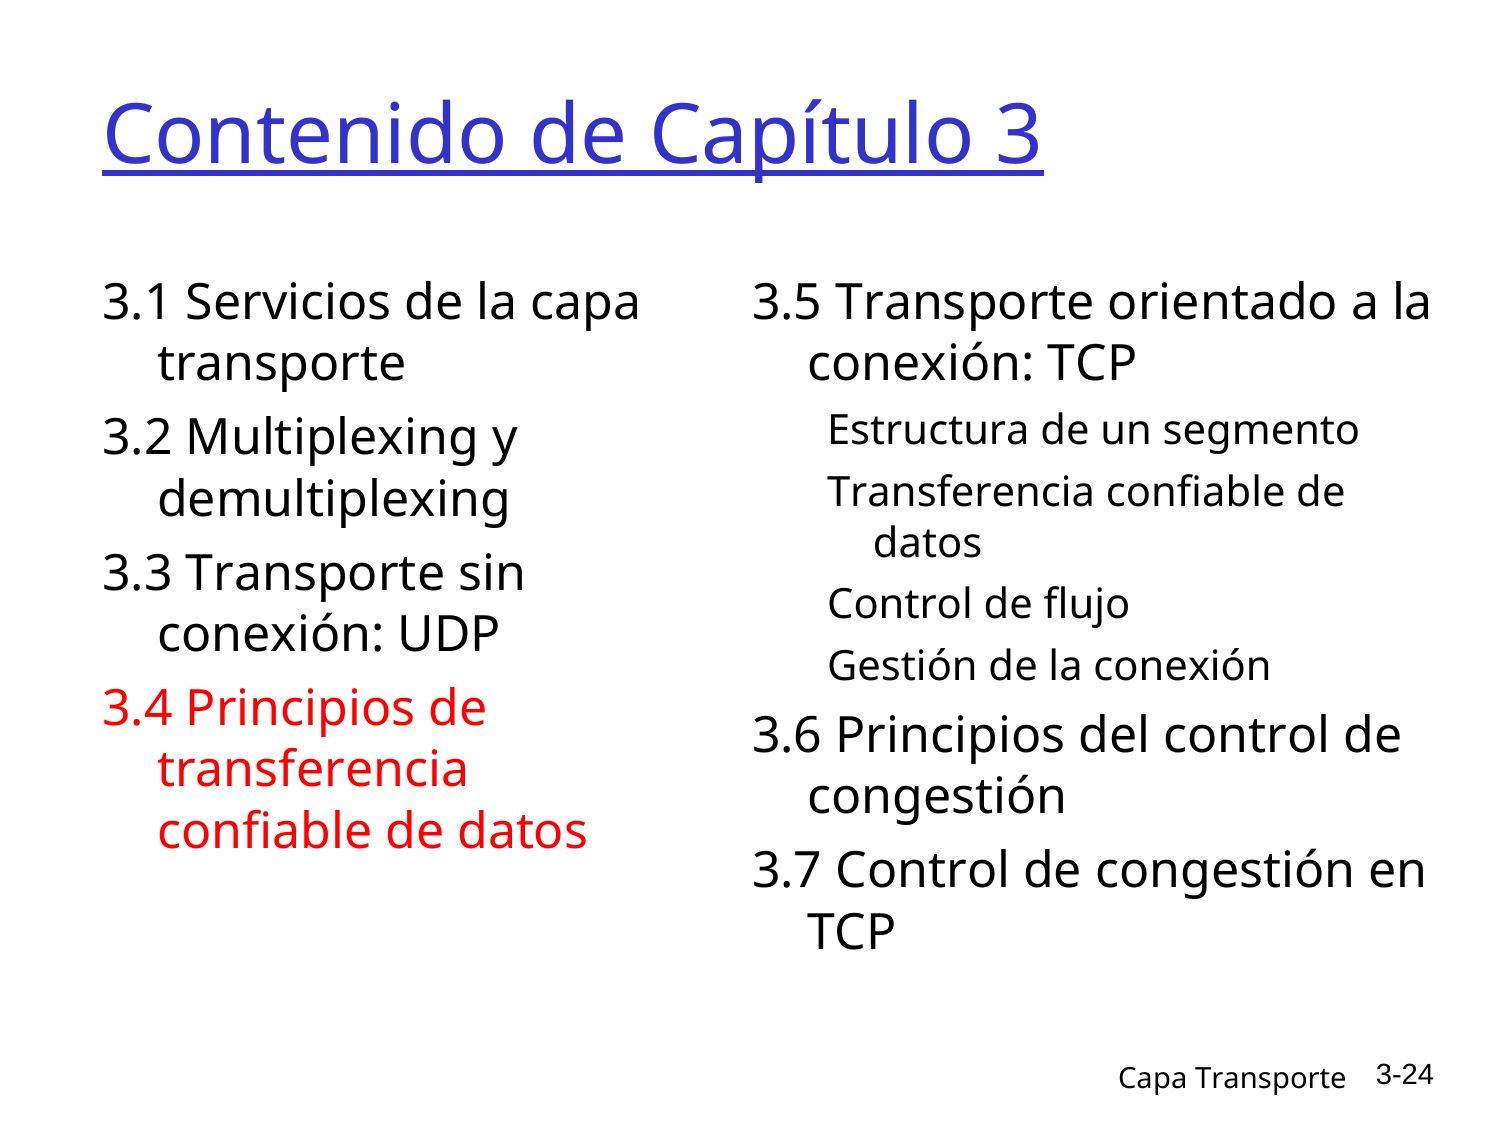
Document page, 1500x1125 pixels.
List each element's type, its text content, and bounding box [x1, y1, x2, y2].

list 3.5 Transporte orientado a la conexión: TCP Estructura de un segmento Transferencia confiable de datos Control de flujo Gestión de la conexión 3.6 Principios del control de congestión 3.7 Control de congestión en TCP [737, 262, 1463, 1026]
title Contenido de Capítulo 3 [87, 37, 1363, 225]
list 3.1 Servicios de la capa transporte 3.2 Multiplexing y demultiplexing 3.3 Transporte sin conexión: UDP 3.4 Principios de transferencia confiable de datos [87, 262, 713, 1026]
